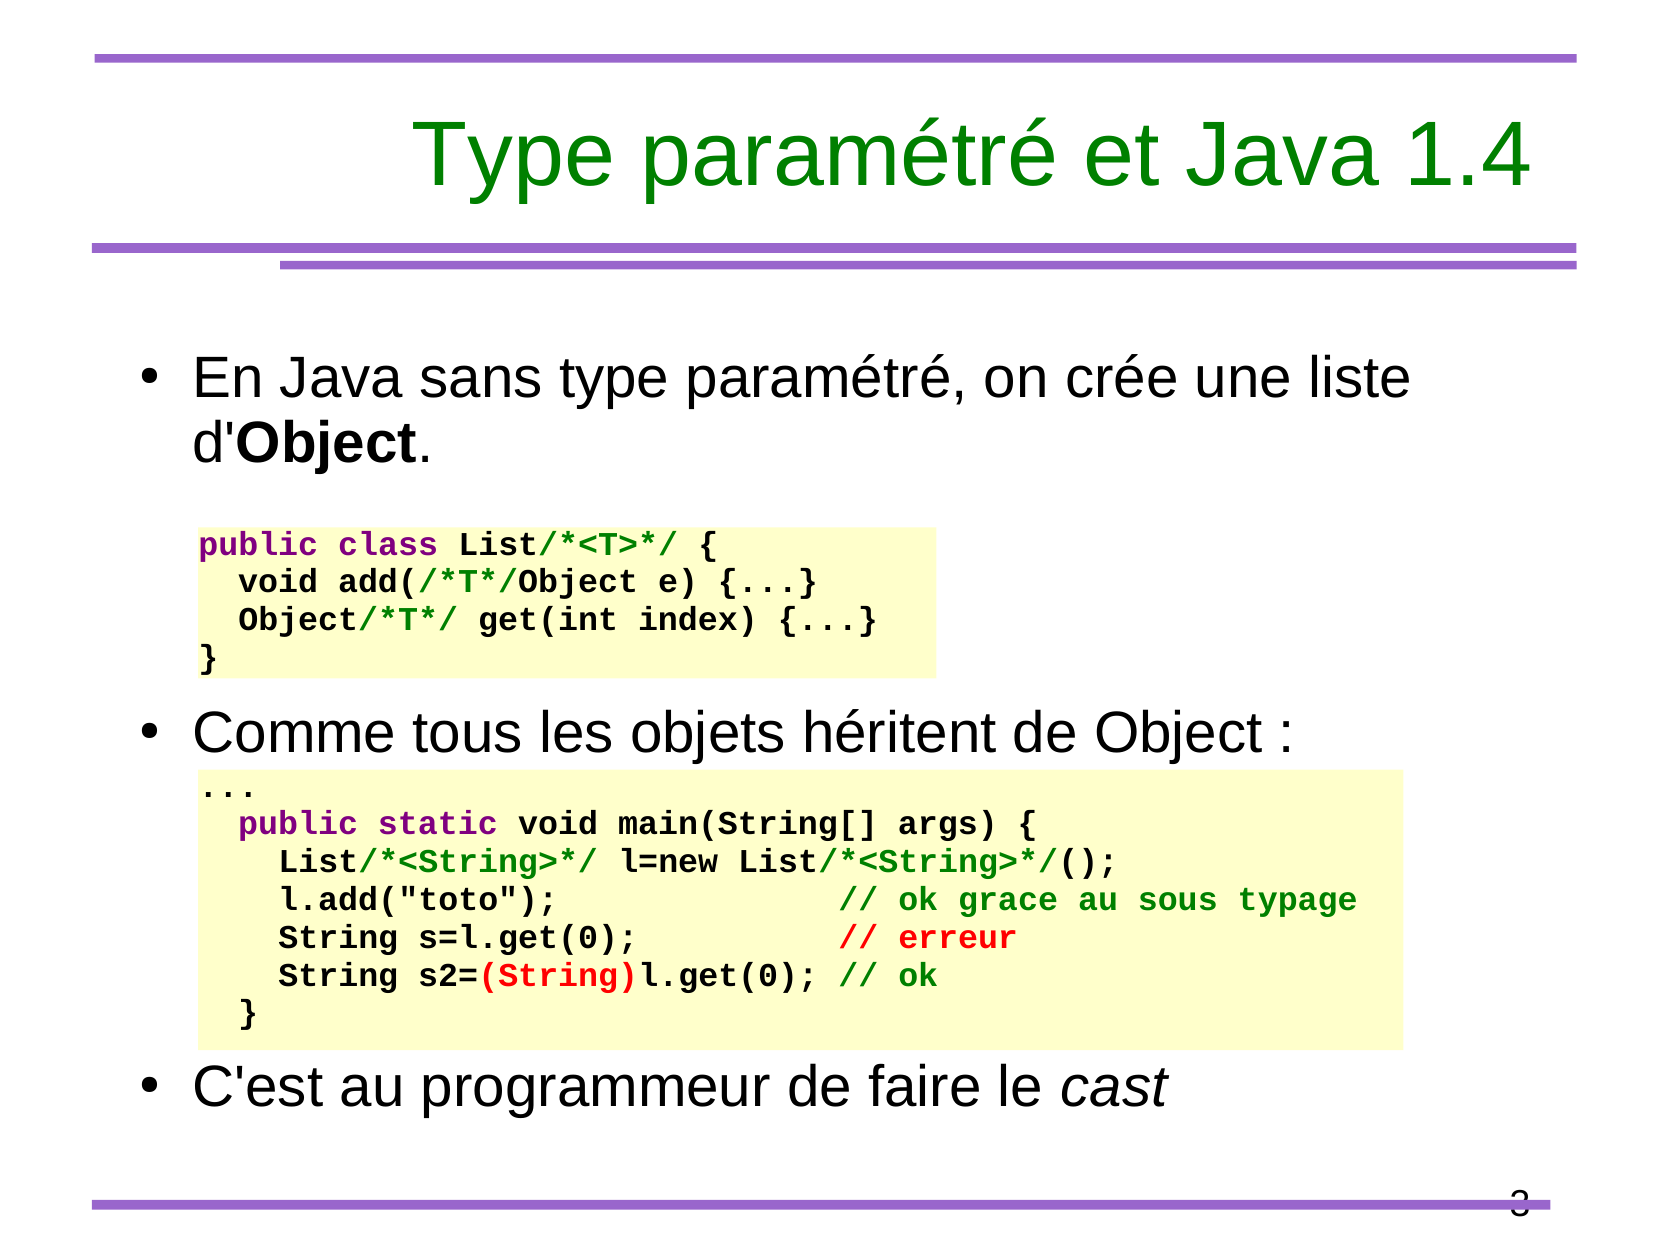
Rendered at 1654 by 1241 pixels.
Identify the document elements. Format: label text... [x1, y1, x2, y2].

title Type paramétré et Java 1.4 [121, 49, 1534, 257]
text_box ... public static void main(String[] args) { List/*<String>*/ l=new List/*<String>*/(); l.add("toto"); // ok grace au sous typage String s=l.get(0); // erreur String s2=(String)l.get(0); // ok } [198, 769, 1404, 1051]
list En Java sans type paramétré, on crée une liste d'Object. Comme tous les objets héritent de Object : C'est au programmeur de faire le cast [121, 344, 1534, 1175]
text_box public class List/*<T>*/ { void add(/*T*/Object e) {...} Object/*T*/ get(int index) {...} } [198, 527, 937, 679]
